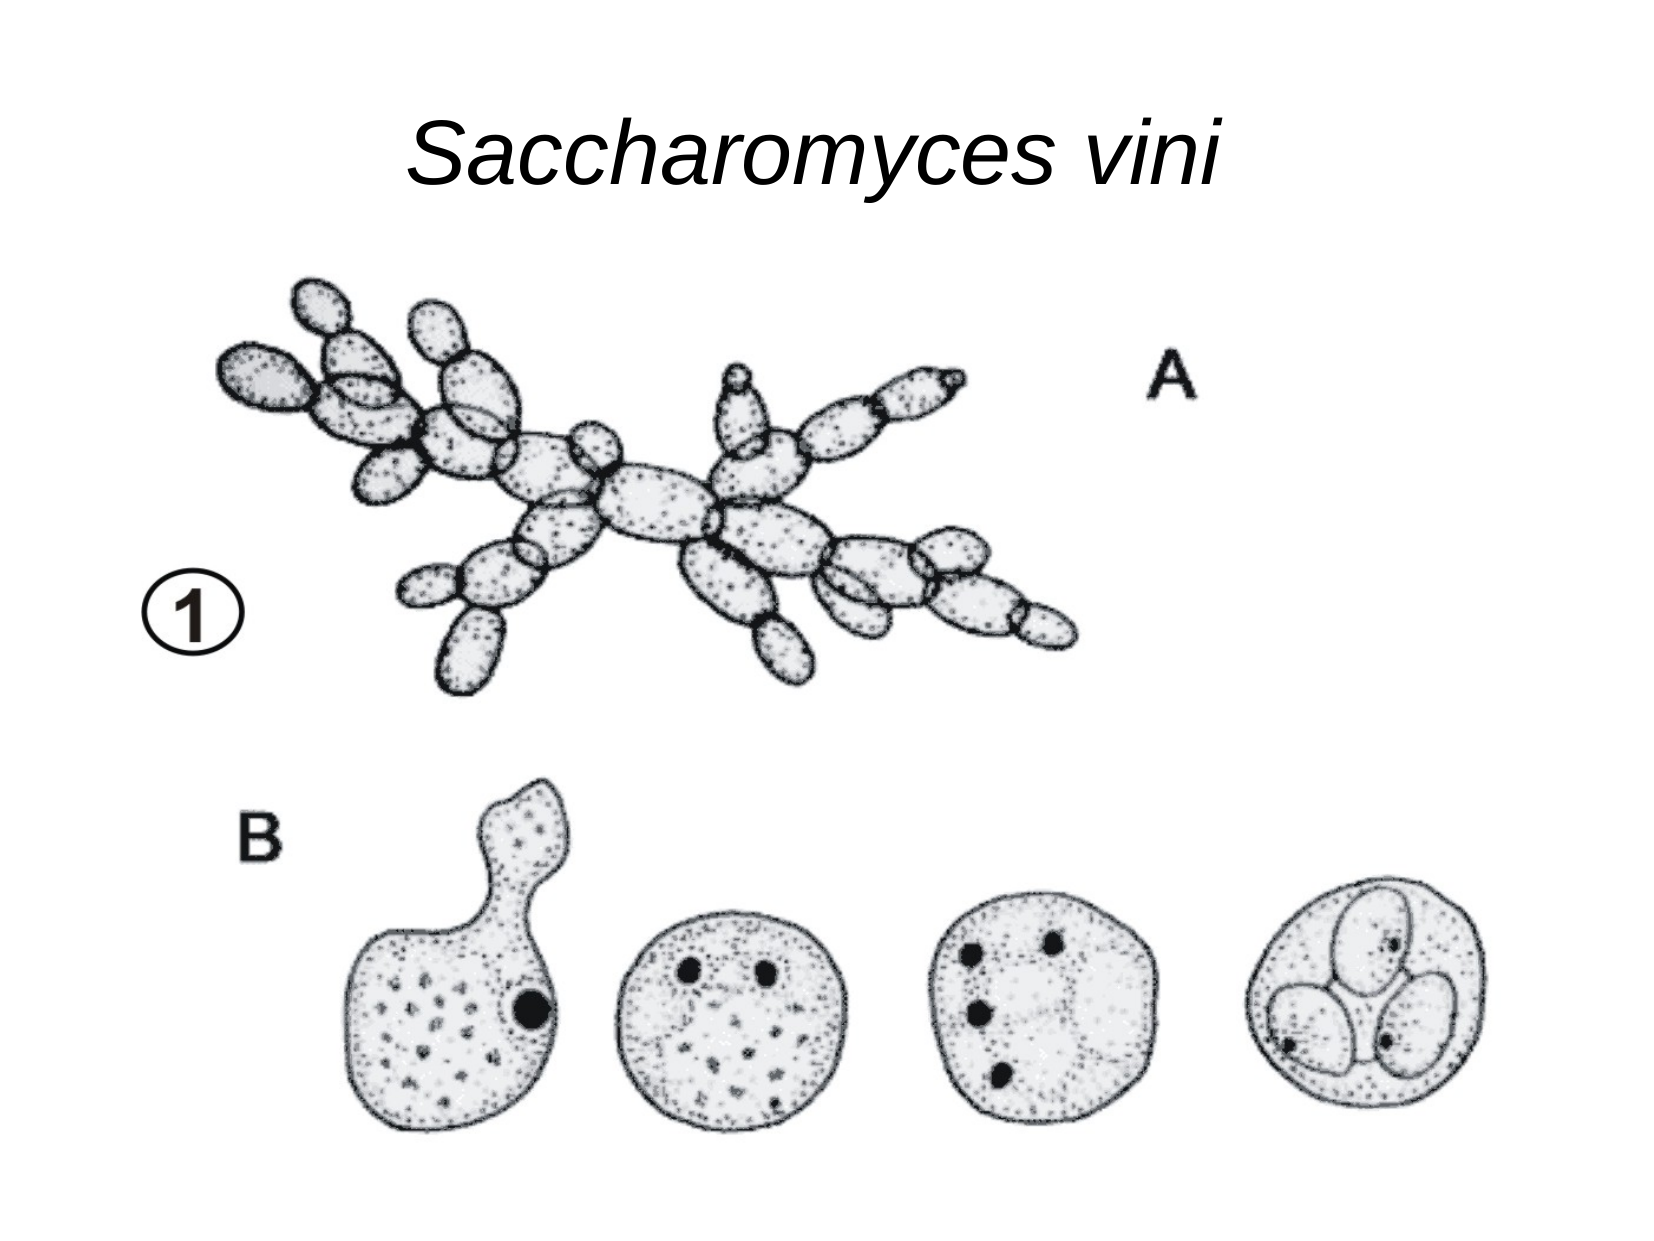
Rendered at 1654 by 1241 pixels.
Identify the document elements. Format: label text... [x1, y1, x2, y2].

title Saccharomyces vini [82, 49, 1571, 257]
picture [141, 256, 1536, 1165]
